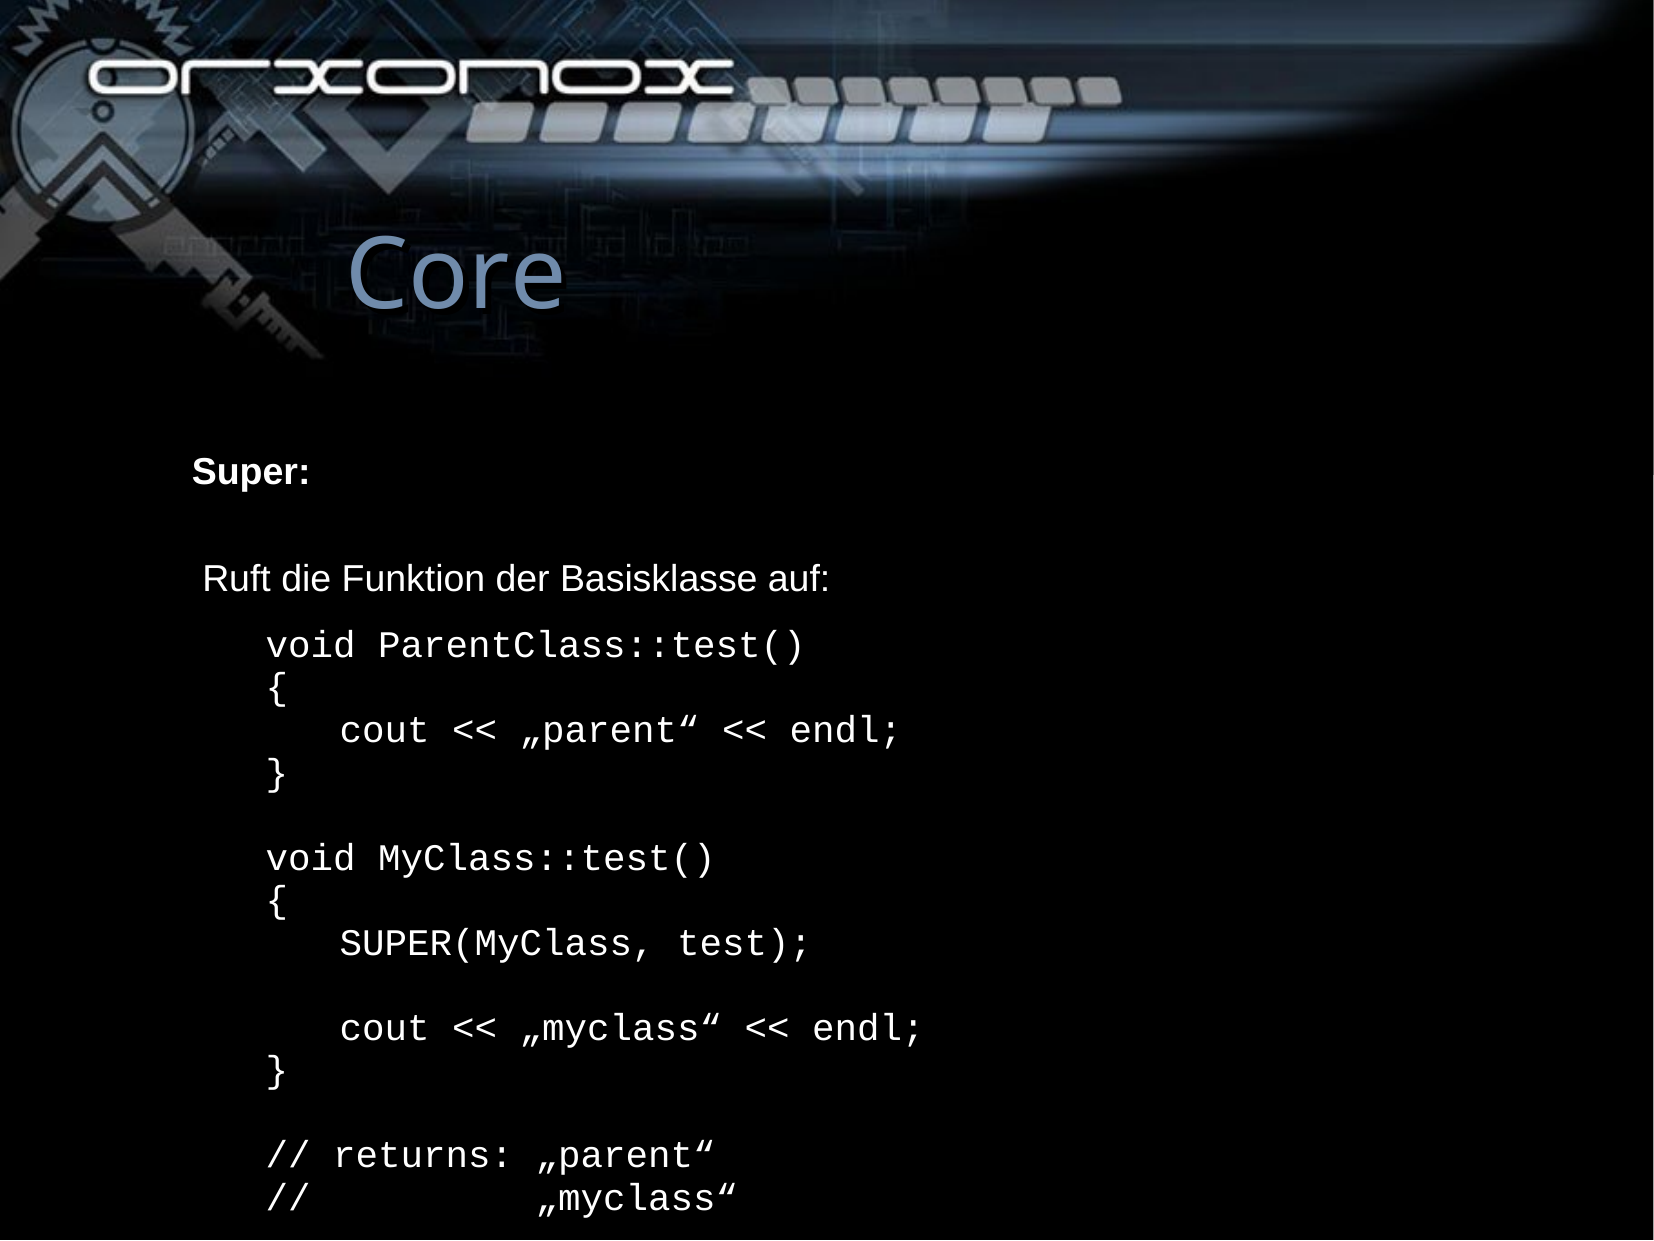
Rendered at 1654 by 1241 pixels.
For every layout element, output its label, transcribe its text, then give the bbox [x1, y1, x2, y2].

text_box Super: Ruft die Funktion der Basisklasse auf: void ParentClass::test() { cout << „parent“ << endl; } void MyClass::test() { SUPER(MyClass, test); cout << „myclass“ << endl; } // returns: „parent“ // „myclass“ [177, 442, 1654, 1194]
text_box Core [330, 194, 1306, 344]
picture [0, 0, 1654, 475]
